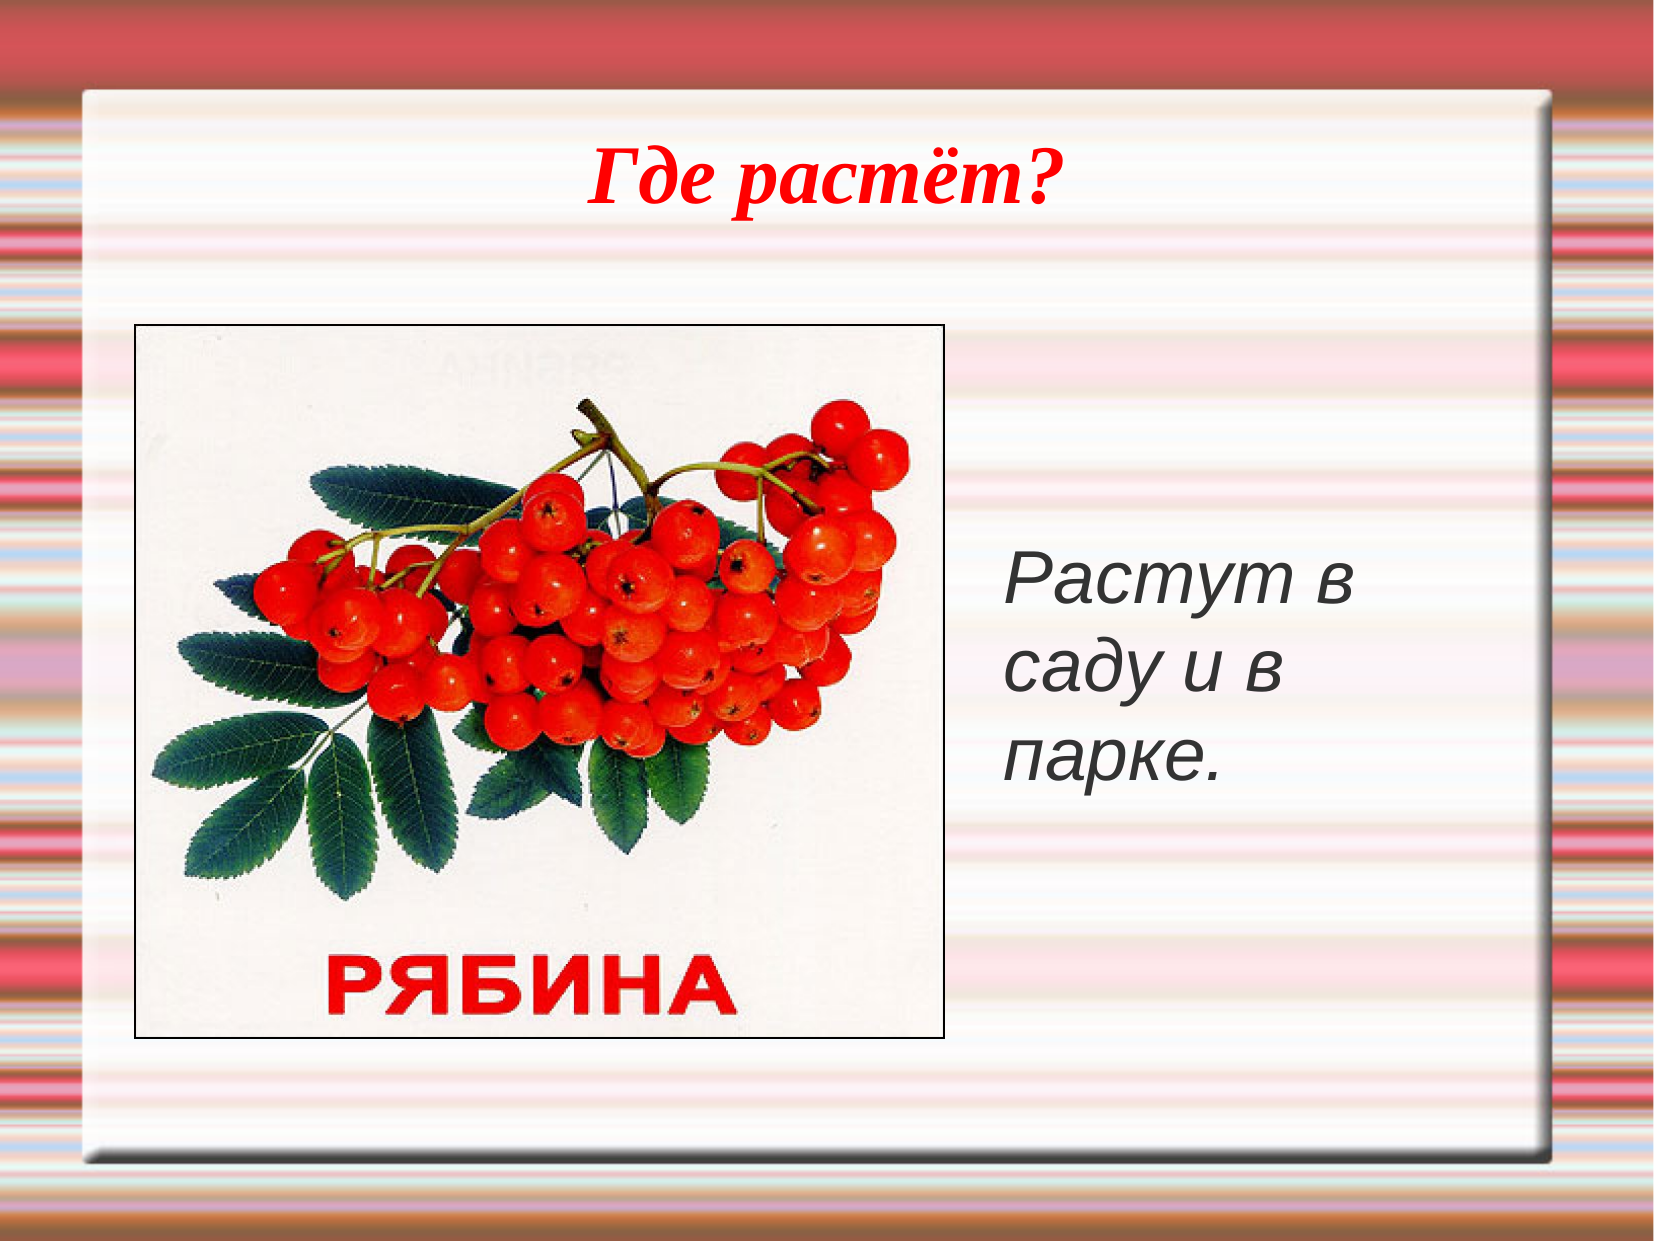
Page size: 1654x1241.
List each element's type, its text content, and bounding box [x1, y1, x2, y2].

list Растут в саду и в парке. [1003, 531, 1517, 886]
picture [0, 0, 1654, 1241]
title Где растёт? [121, 114, 1534, 237]
